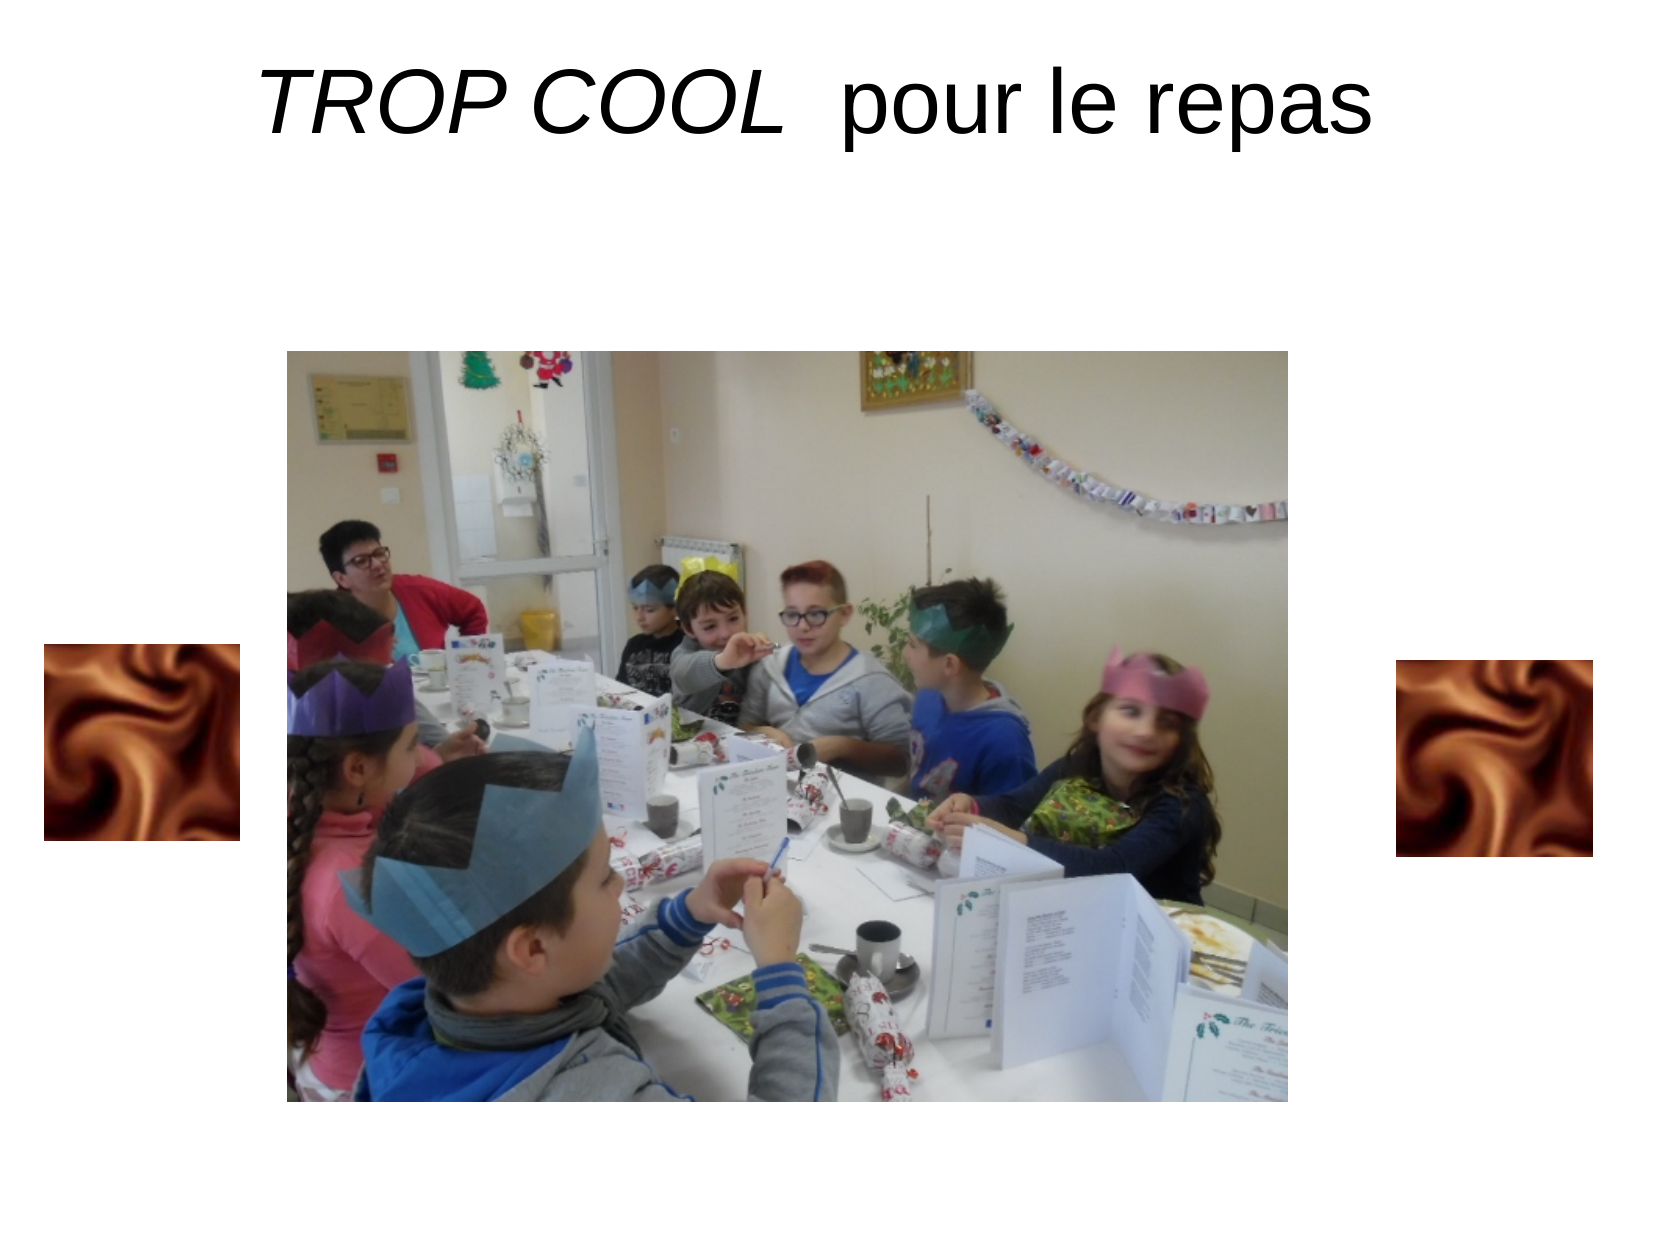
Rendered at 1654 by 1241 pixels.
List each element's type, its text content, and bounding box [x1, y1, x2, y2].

picture [287, 351, 1288, 1102]
title TROP COOL pour le repas [82, 49, 1571, 257]
picture [44, 644, 240, 841]
picture [1396, 660, 1593, 857]
